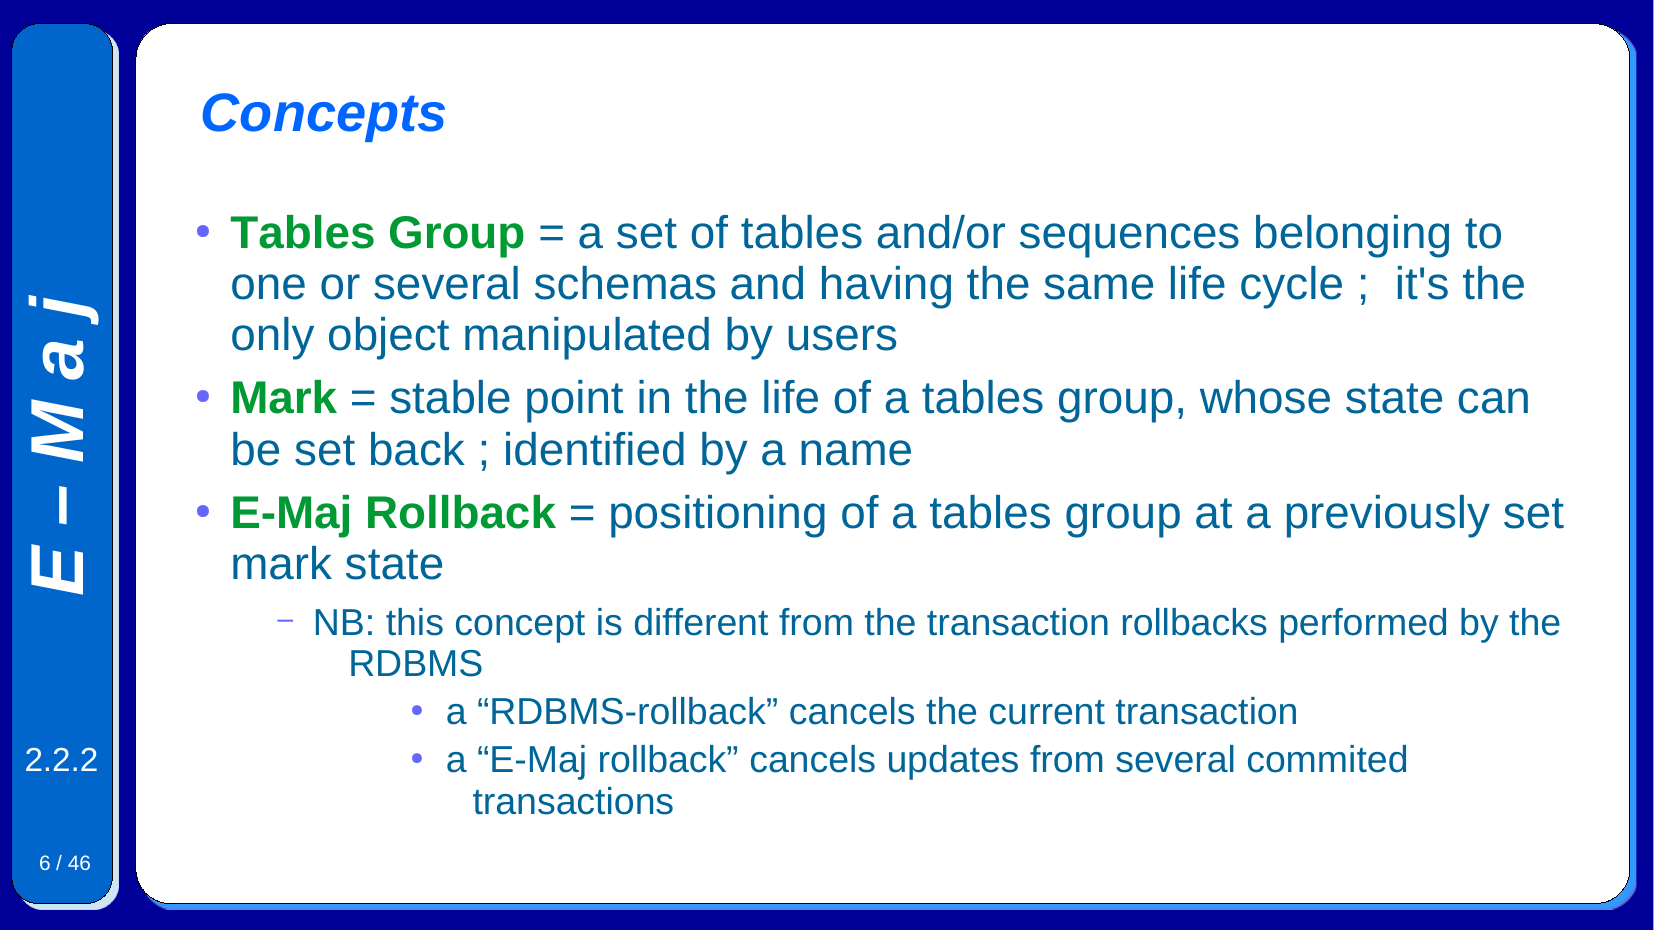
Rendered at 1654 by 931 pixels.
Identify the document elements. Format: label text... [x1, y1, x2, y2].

title Concepts [200, 34, 1575, 191]
list Tables Group = a set of tables and/or sequences belonging to one or several schemas and having the same life cycle ; it's the only object manipulated by users Mark = stable point in the life of a tables group, whose state can be set back ; identified by a name E-Maj Rollback = positioning of a tables group at a previously set mark state NB: this concept is different from the transaction rollbacks performed by the RDBMS a “RDBMS-rollback” cancels the current transaction a “E-Maj rollback” cancels updates from several commited transactions [177, 206, 1587, 827]
